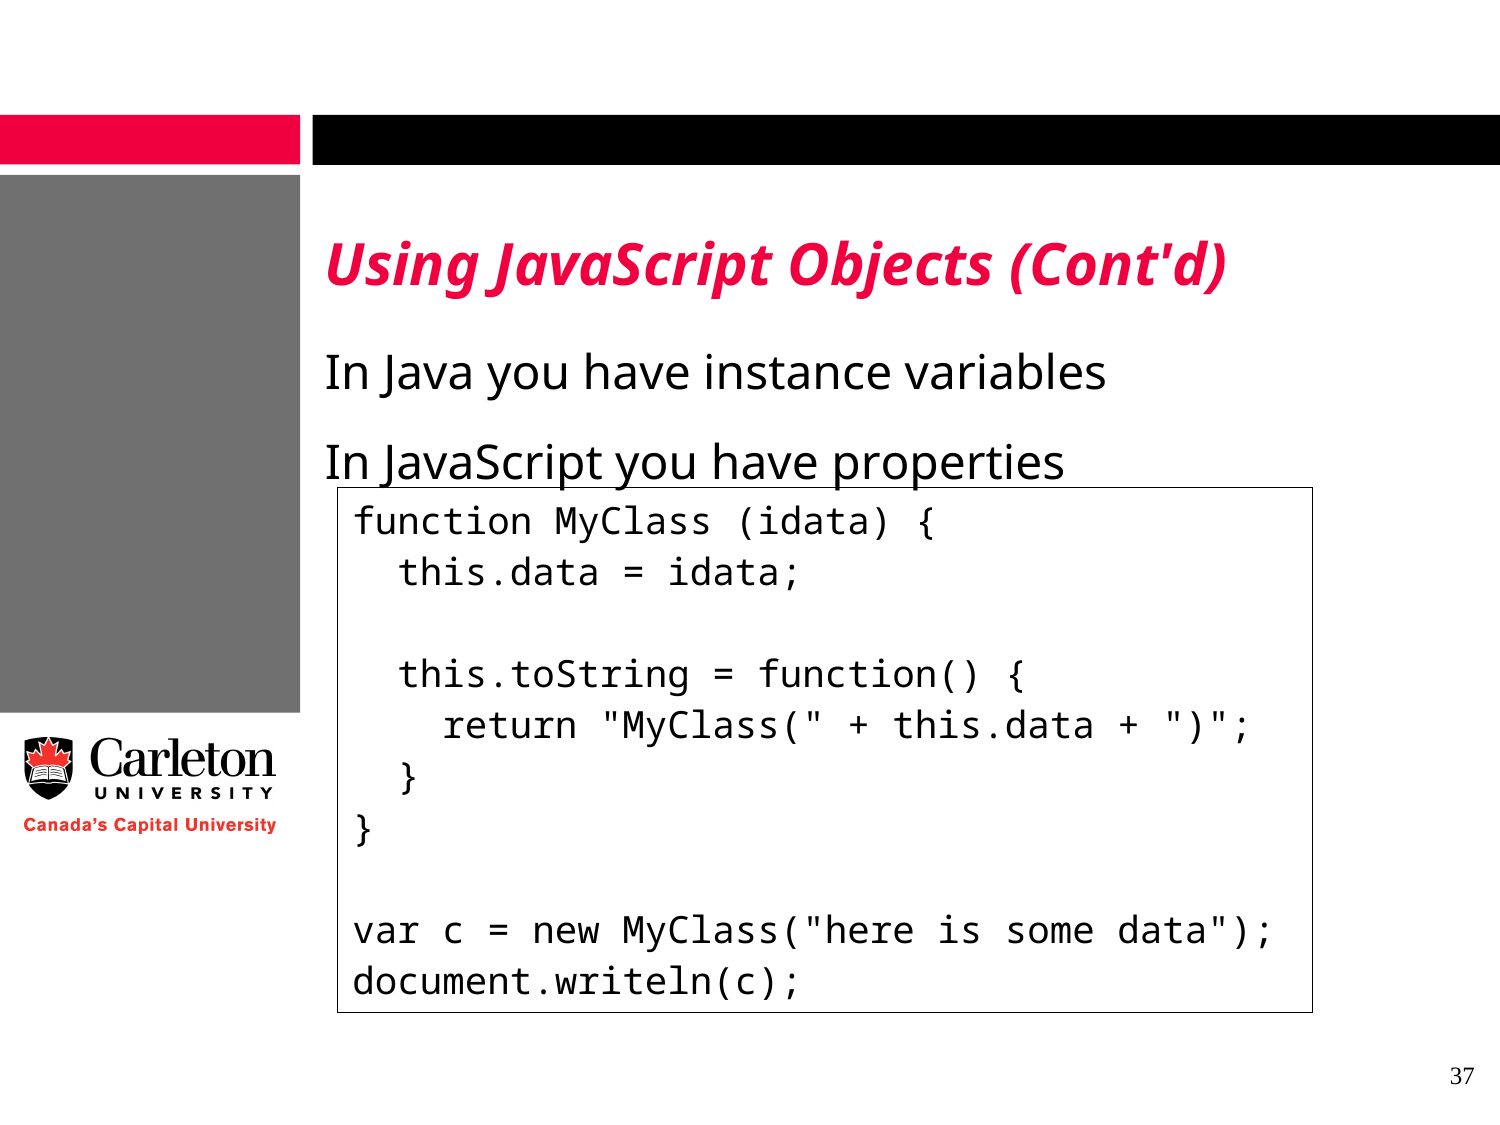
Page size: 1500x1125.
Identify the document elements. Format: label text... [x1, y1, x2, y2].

list In Java you have instance variables In JavaScript you have properties [324, 324, 1450, 1036]
title Using JavaScript Objects (Cont'd) [324, 194, 1450, 324]
text_box function MyClass (idata) { this.data = idata; this.toString = function() { return "MyClass(" + this.data + ")"; } } var c = new MyClass("here is some data"); document.writeln(c); [337, 487, 1313, 955]
picture [24, 737, 276, 834]
